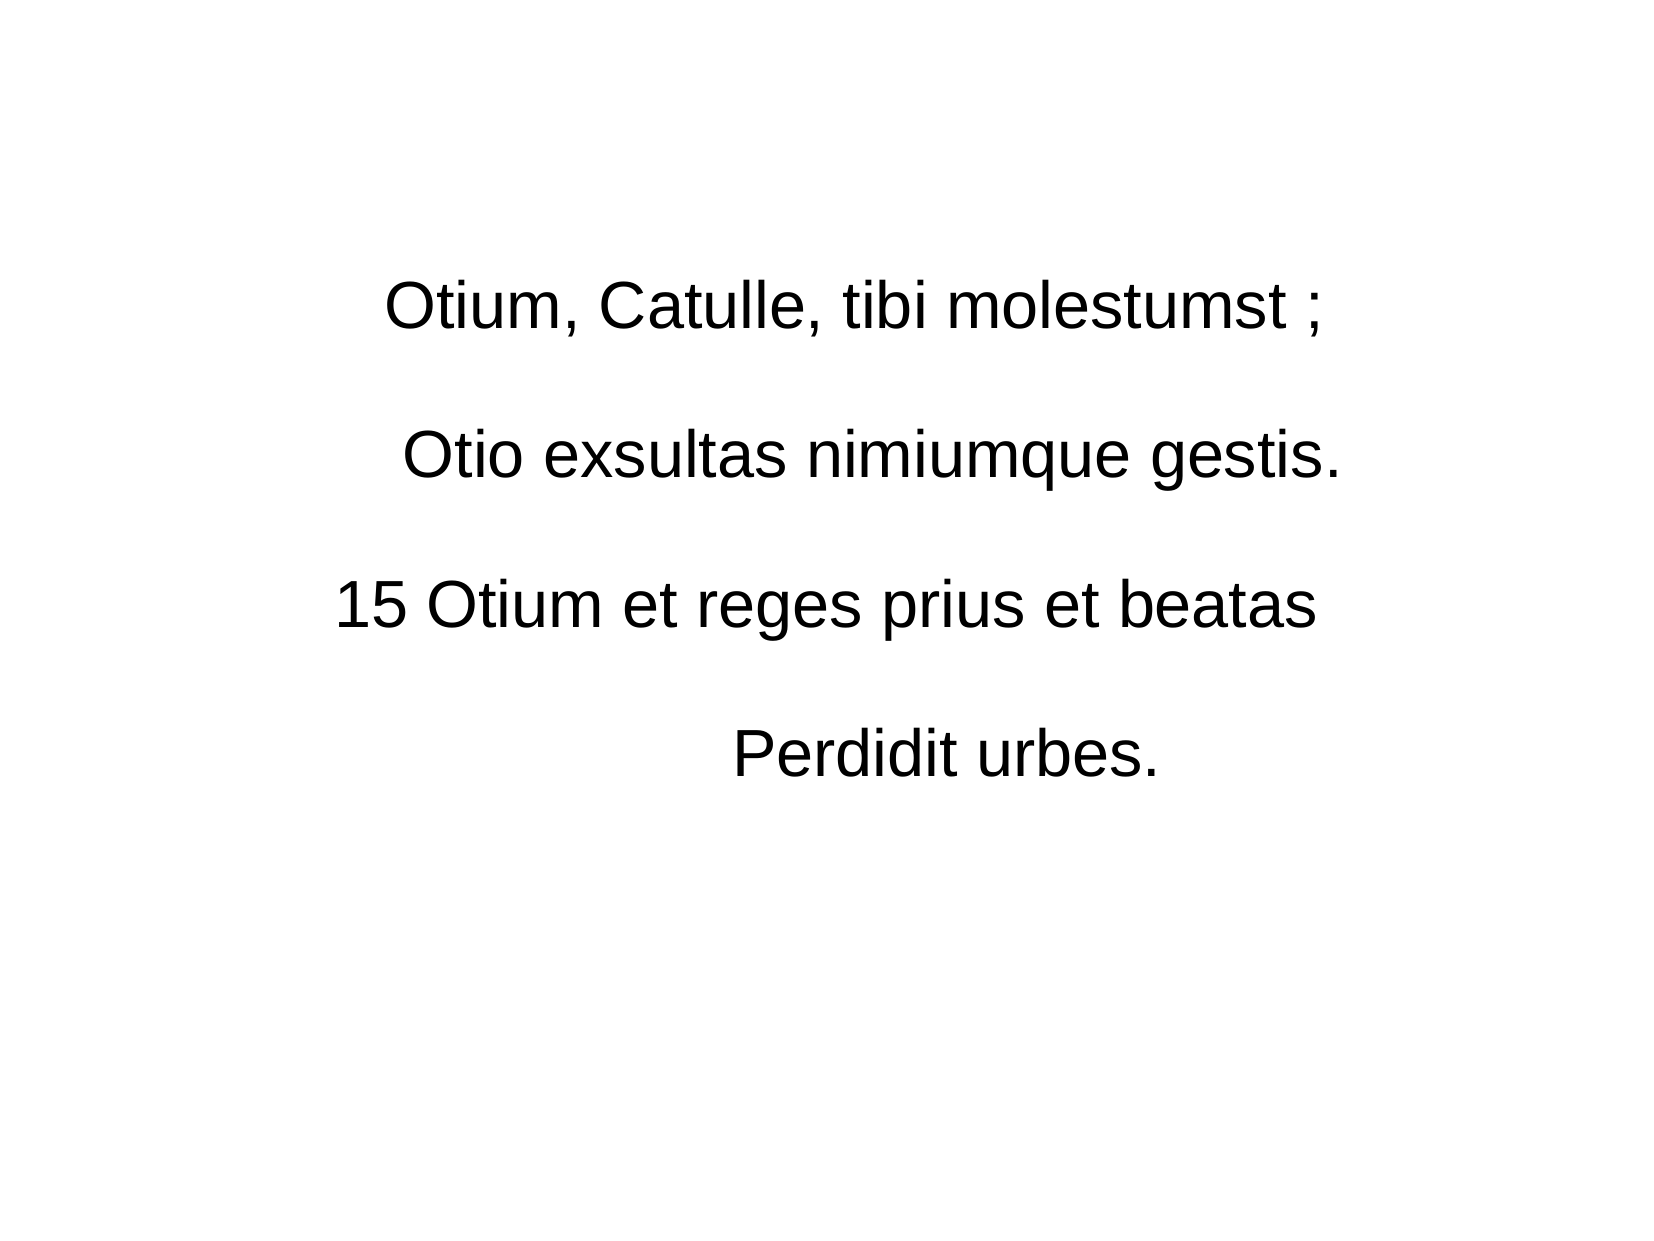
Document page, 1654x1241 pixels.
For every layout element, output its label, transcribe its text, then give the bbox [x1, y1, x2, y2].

subtitle Otium, Catulle, tibi molestumst ; Otio exsultas nimiumque gestis. 15 Otium et reges prius et beatas Perdidit urbes. [82, 49, 1571, 1010]
